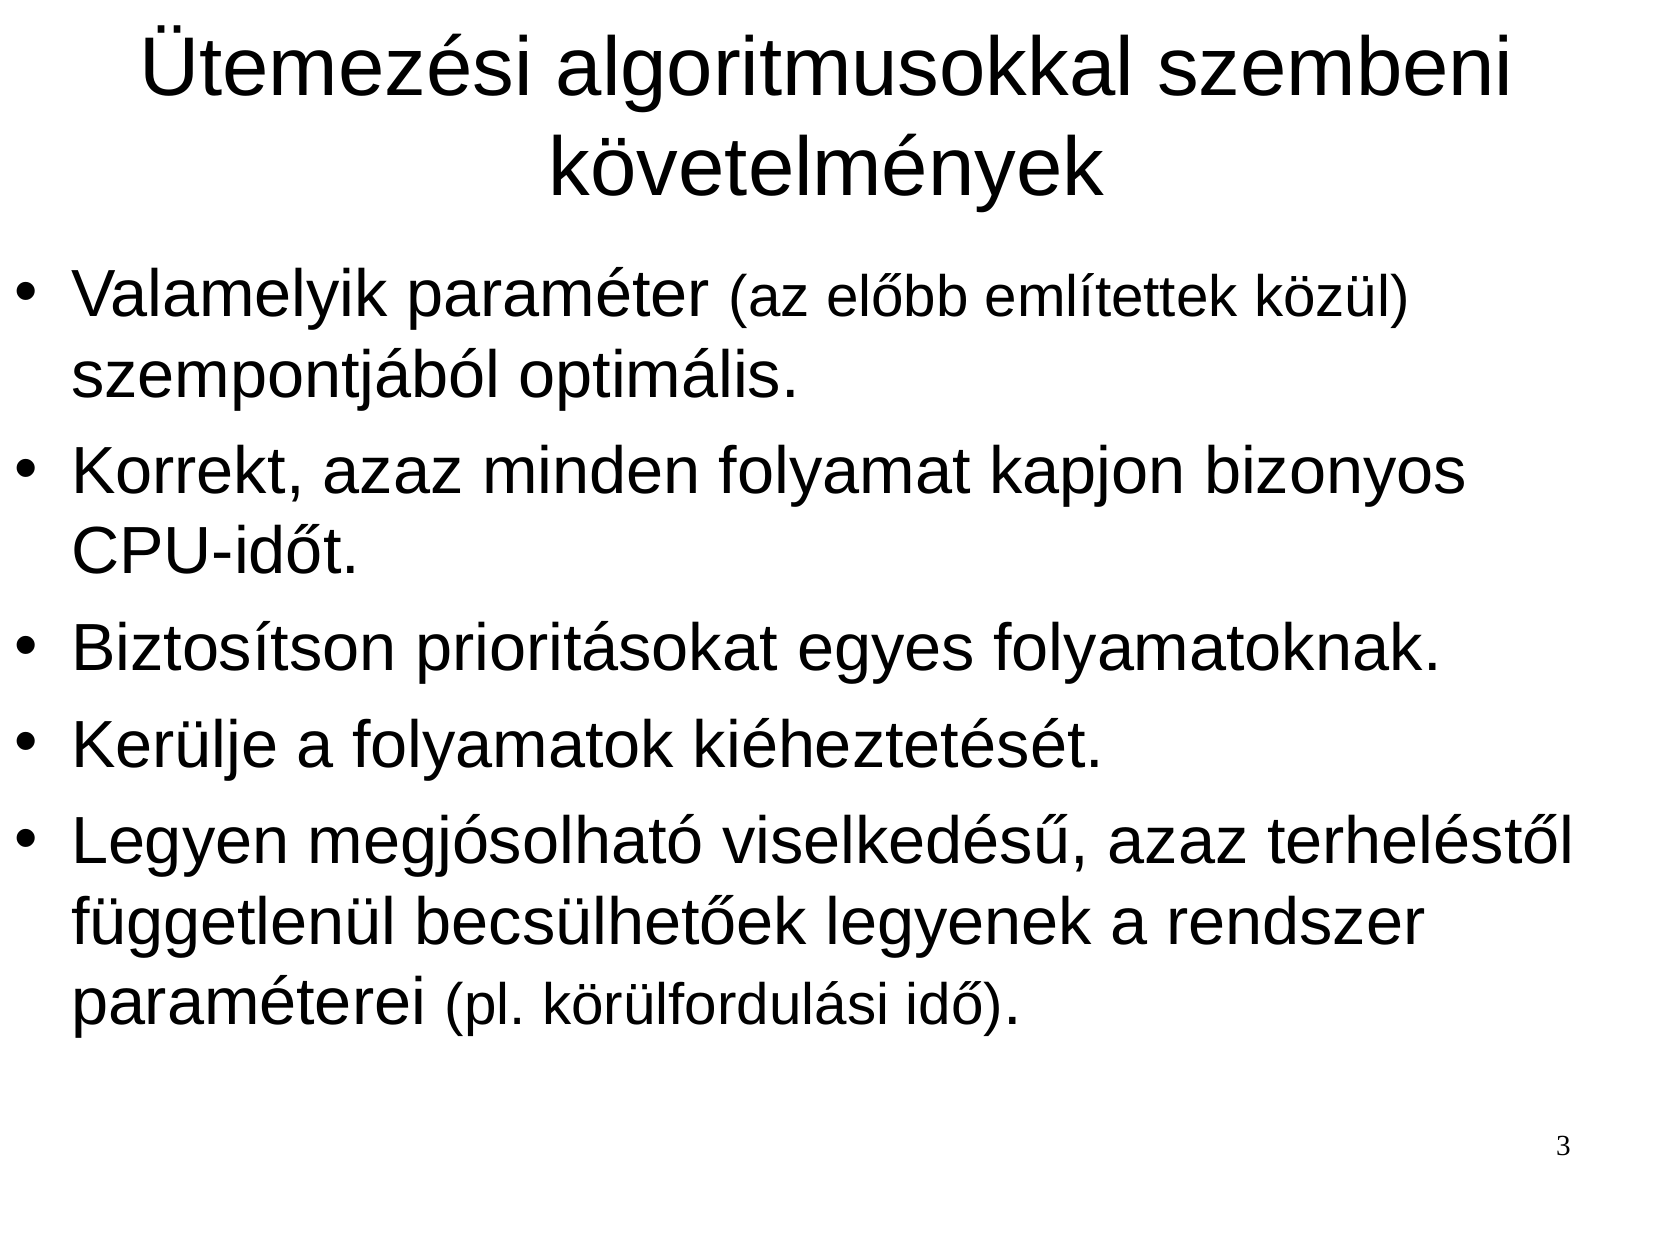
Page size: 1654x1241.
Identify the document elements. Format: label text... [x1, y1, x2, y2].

title Ütemezési algoritmusokkal szembeni követelmények [19, 20, 1634, 204]
list Valamelyik paraméter (az előbb említettek közül) szempontjából optimális. Korrekt, azaz minden folyamat kapjon bizonyos CPU-időt. Biztosítson prioritásokat egyes folyamatoknak. Kerülje a folyamatok kiéheztetését. Legyen megjósolható viselkedésű, azaz terheléstől függetlenül becsülhetőek legyenek a rendszer paraméterei (pl. körülfordulási idő). [0, 242, 1654, 1241]
